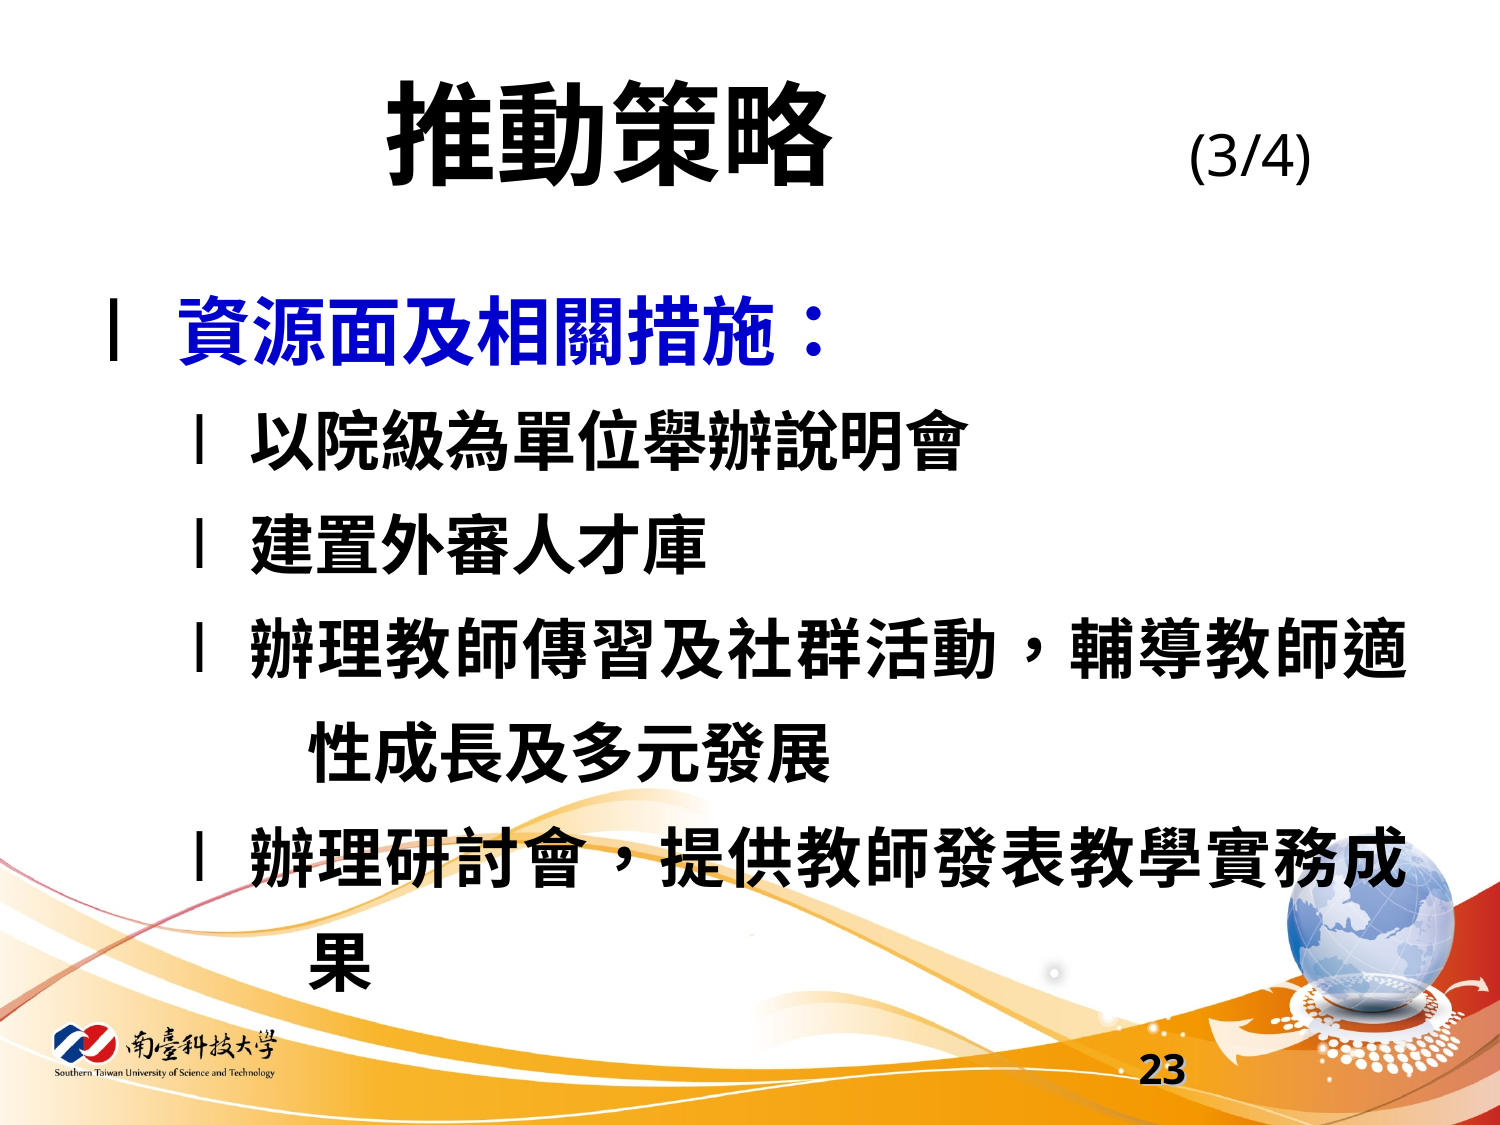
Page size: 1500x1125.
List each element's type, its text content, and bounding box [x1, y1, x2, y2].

text_box 推動策略 (3/4) [38, 56, 1473, 206]
text_box 23 [1123, 1035, 1474, 1095]
text_box 資源面及相關措施： 以院級為單位舉辦說明會 建置外審人才庫 辦理教師傳習及社群活動，輔導教師適性成長及多元發展 辦理研討會，提供教師發表教學實務成果 [88, 231, 1424, 910]
